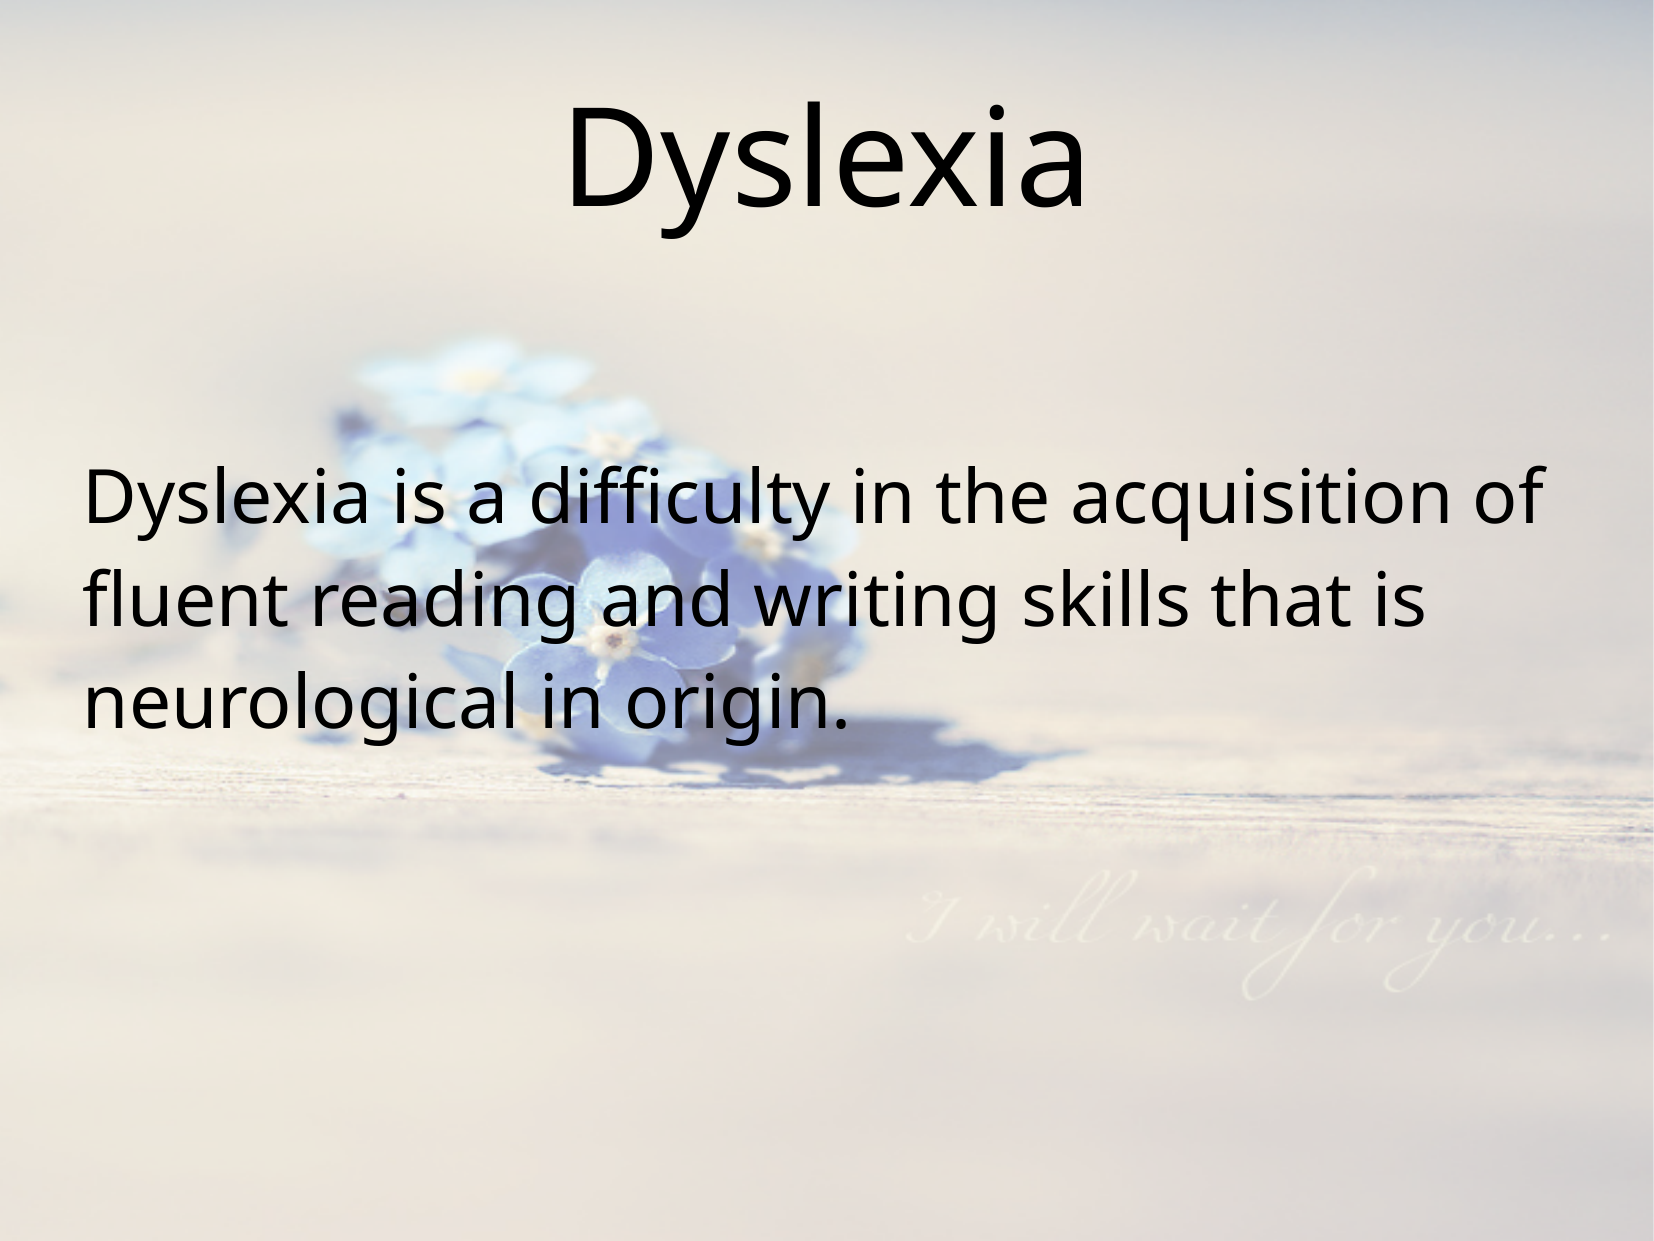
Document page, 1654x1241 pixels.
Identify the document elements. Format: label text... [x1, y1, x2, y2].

picture [0, 0, 1654, 1241]
title Dyslexia [82, 49, 1571, 257]
subtitle Dyslexia is a difficulty in the acquisition of fluent reading and writing skills that is neurological in origin. [82, 297, 1571, 1102]
